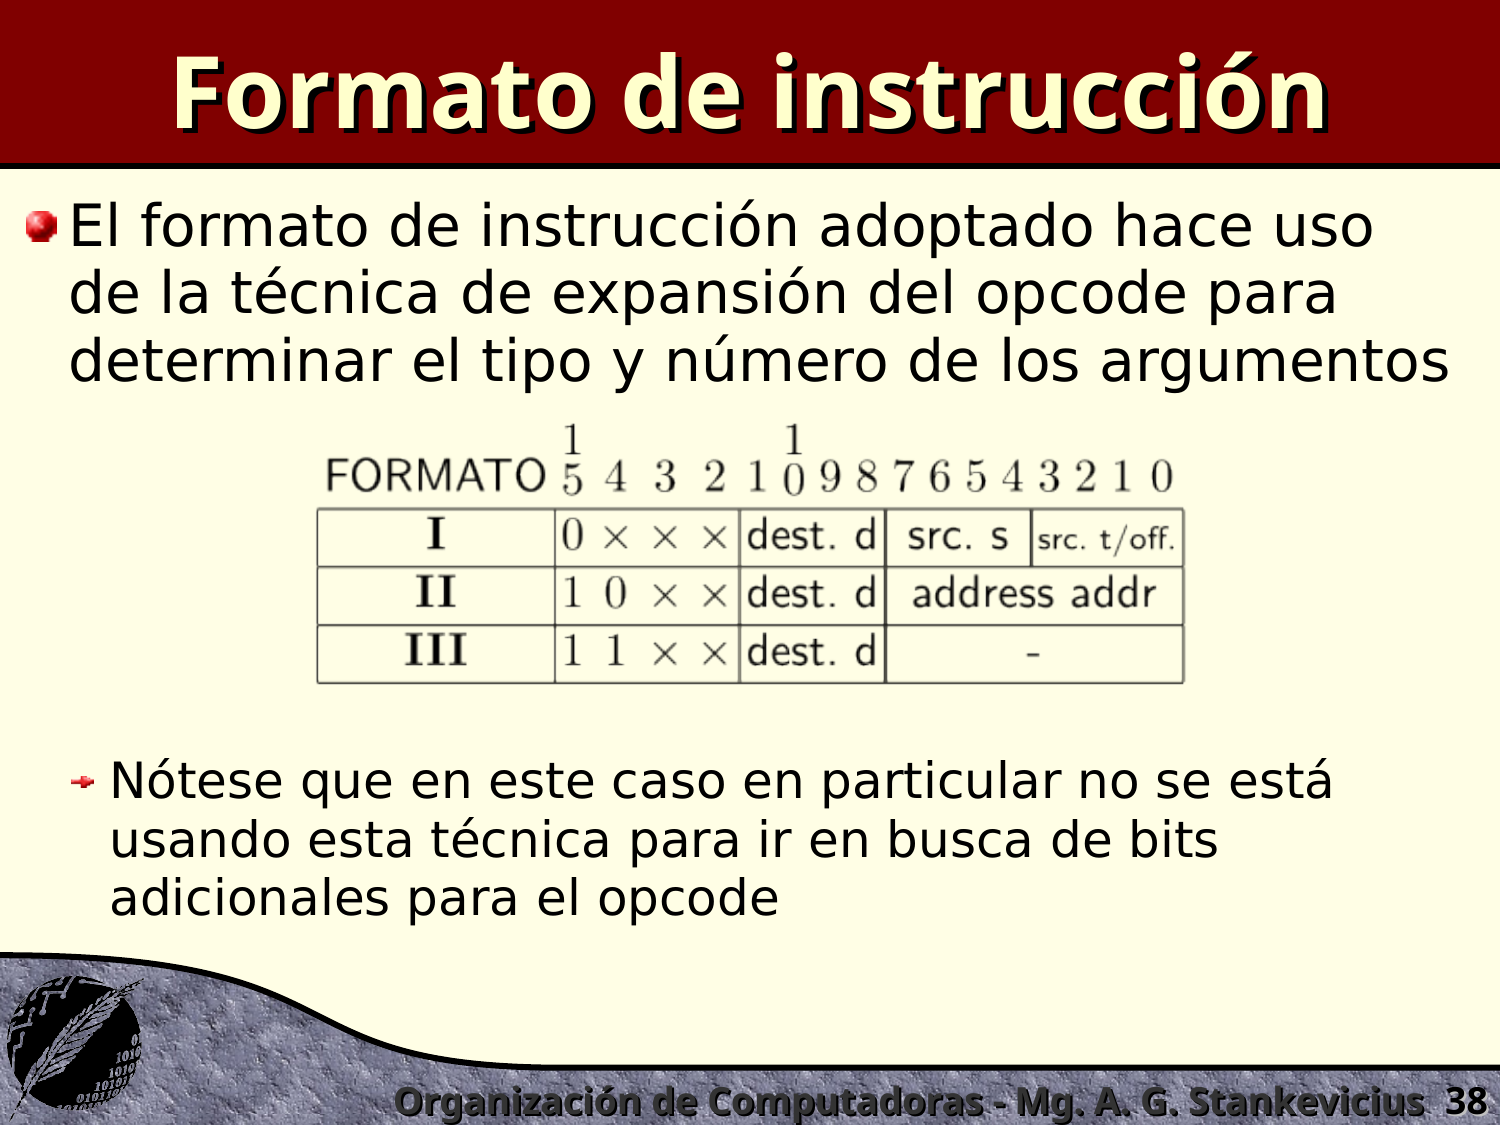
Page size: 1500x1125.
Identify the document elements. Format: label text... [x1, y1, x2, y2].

picture [298, 403, 1203, 710]
picture [0, 959, 1500, 1125]
picture [448, 1100, 455, 1110]
picture [1058, 1100, 1065, 1110]
picture [802, 1100, 806, 1110]
title Formato de instrucción [15, 5, 1485, 160]
list El formato de instrucción adoptado hace uso de la técnica de expansión del opcode para determinar el tipo y número de los argumentos Nótese que en este caso en particular no se está usando esta técnica para ir en busca de bits adicionales para el opcode [11, 192, 1486, 935]
